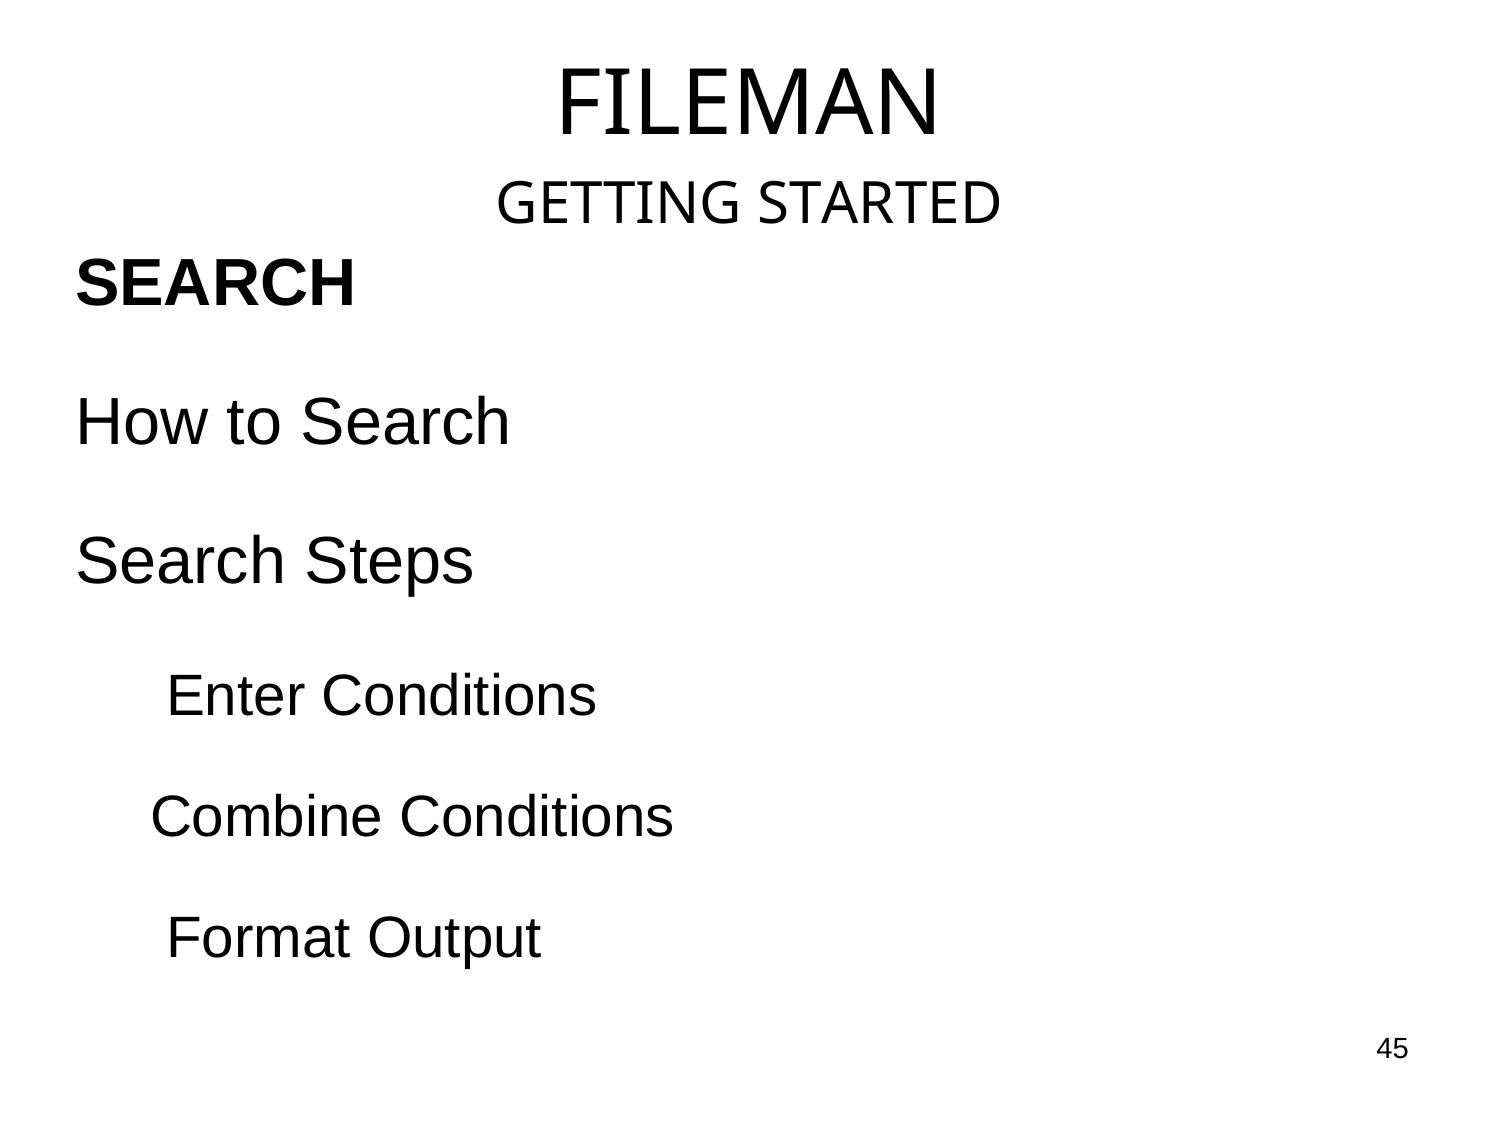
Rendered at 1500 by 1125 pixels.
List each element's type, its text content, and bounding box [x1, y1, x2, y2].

title FILEMAN GETTING STARTED [75, 32, 1424, 245]
list SEARCH How to Search Search Steps Enter Conditions Combine Conditions Format Output [75, 262, 1424, 1058]
